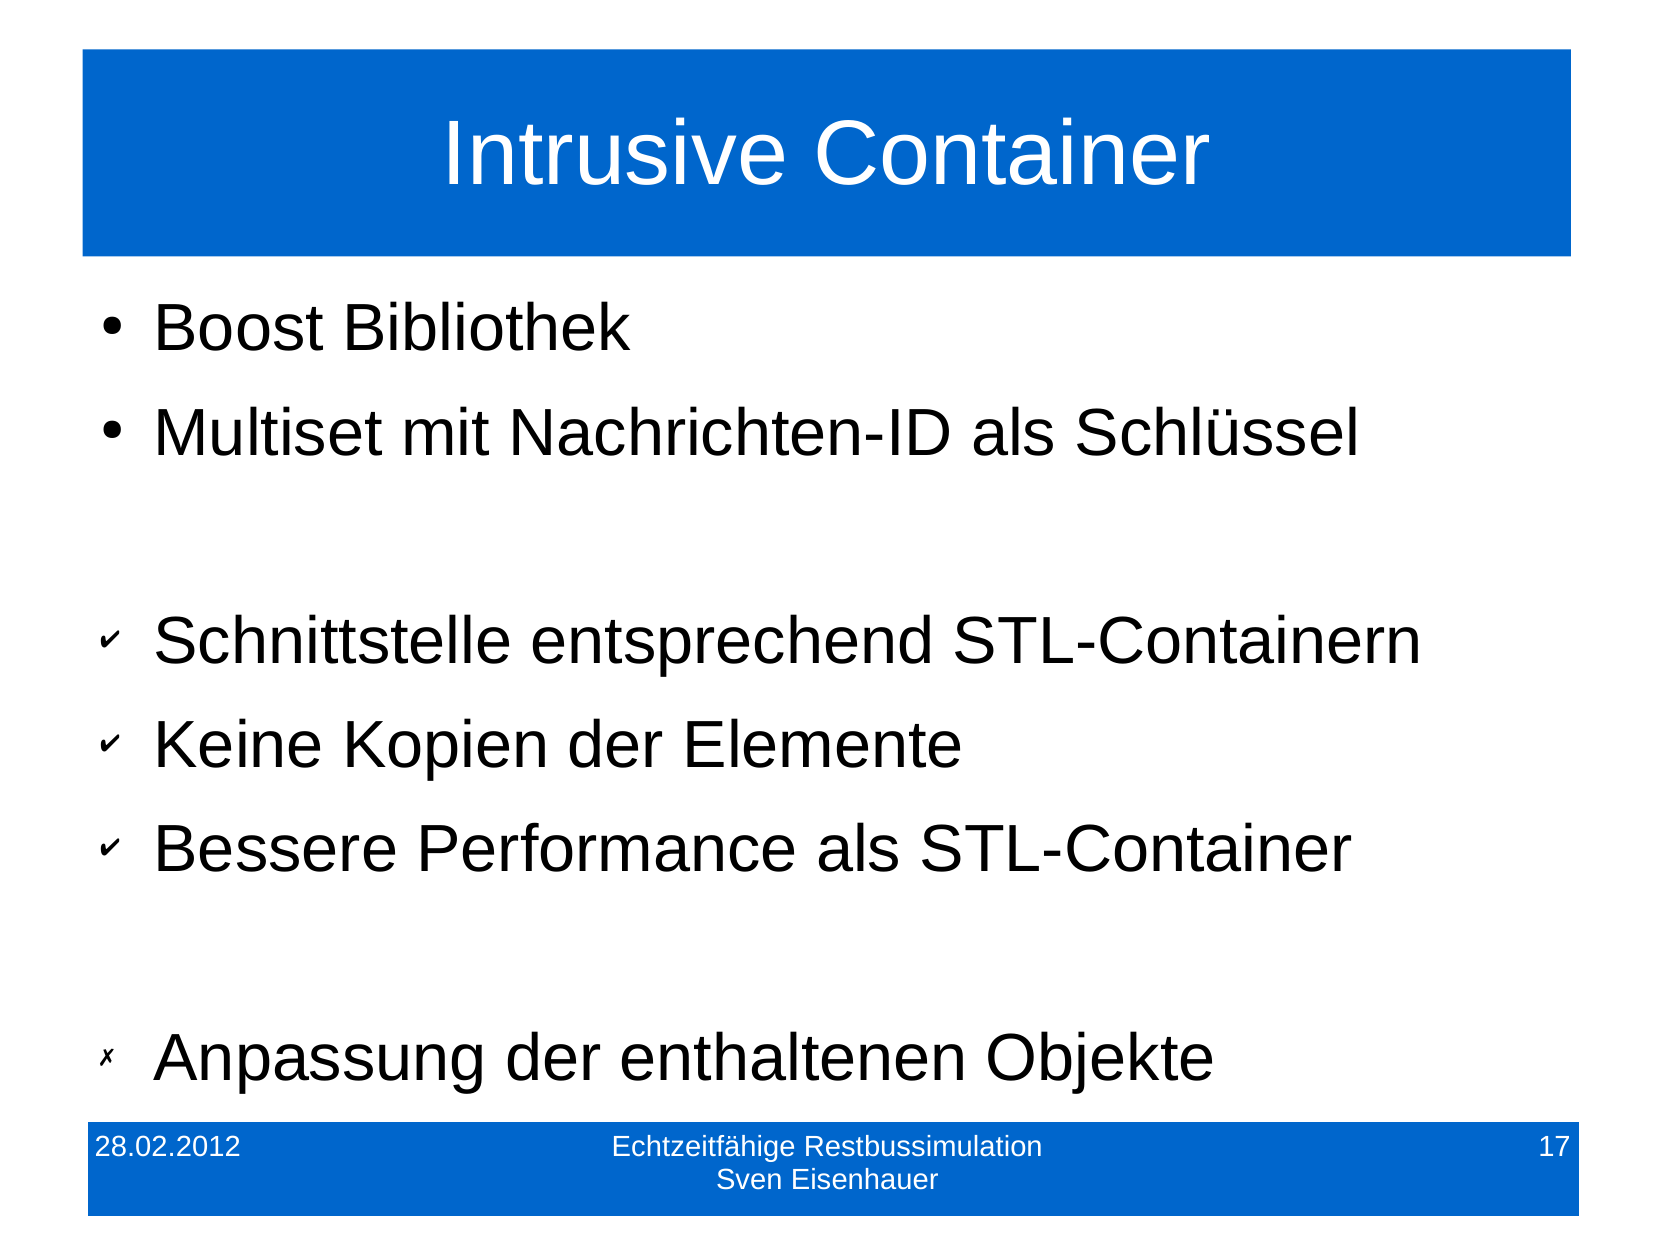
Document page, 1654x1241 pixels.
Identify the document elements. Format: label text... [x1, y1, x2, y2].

title Intrusive Container [82, 49, 1571, 257]
list Boost Bibliothek Multiset mit Nachrichten-ID als Schlüssel Schnittstelle entsprechend STL-Containern Keine Kopien der Elemente Bessere Performance als STL-Container Anpassung der enthaltenen Objekte [82, 290, 1571, 1109]
